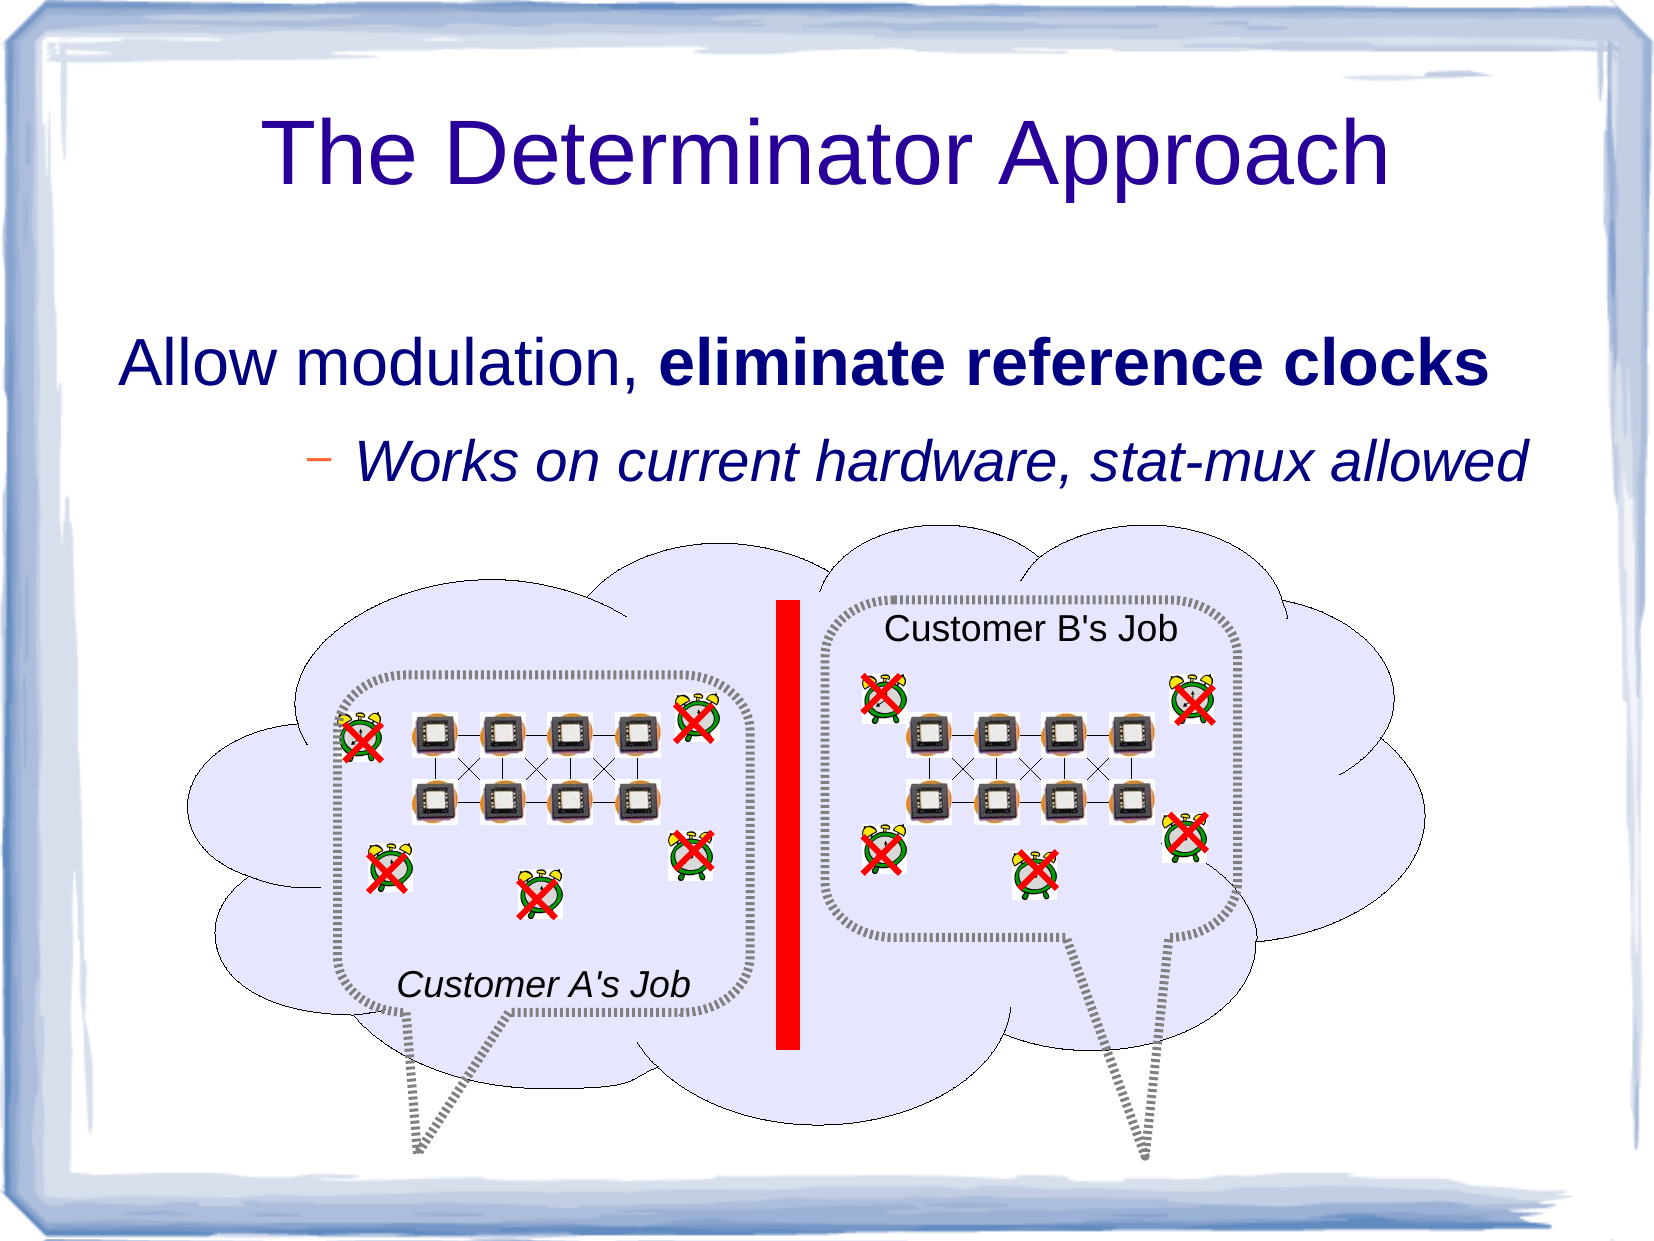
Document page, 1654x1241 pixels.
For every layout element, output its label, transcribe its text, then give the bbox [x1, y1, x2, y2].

text_box Customer B's Job [825, 600, 1238, 657]
text_box [187, 525, 1426, 1126]
list Allow modulation, eliminate reference clocks Works on current hardware, stat-mux allowed [118, 324, 1571, 494]
title The Determinator Approach [82, 56, 1571, 250]
picture [0, 0, 1654, 1241]
text_box Customer A's Job [337, 955, 751, 1013]
